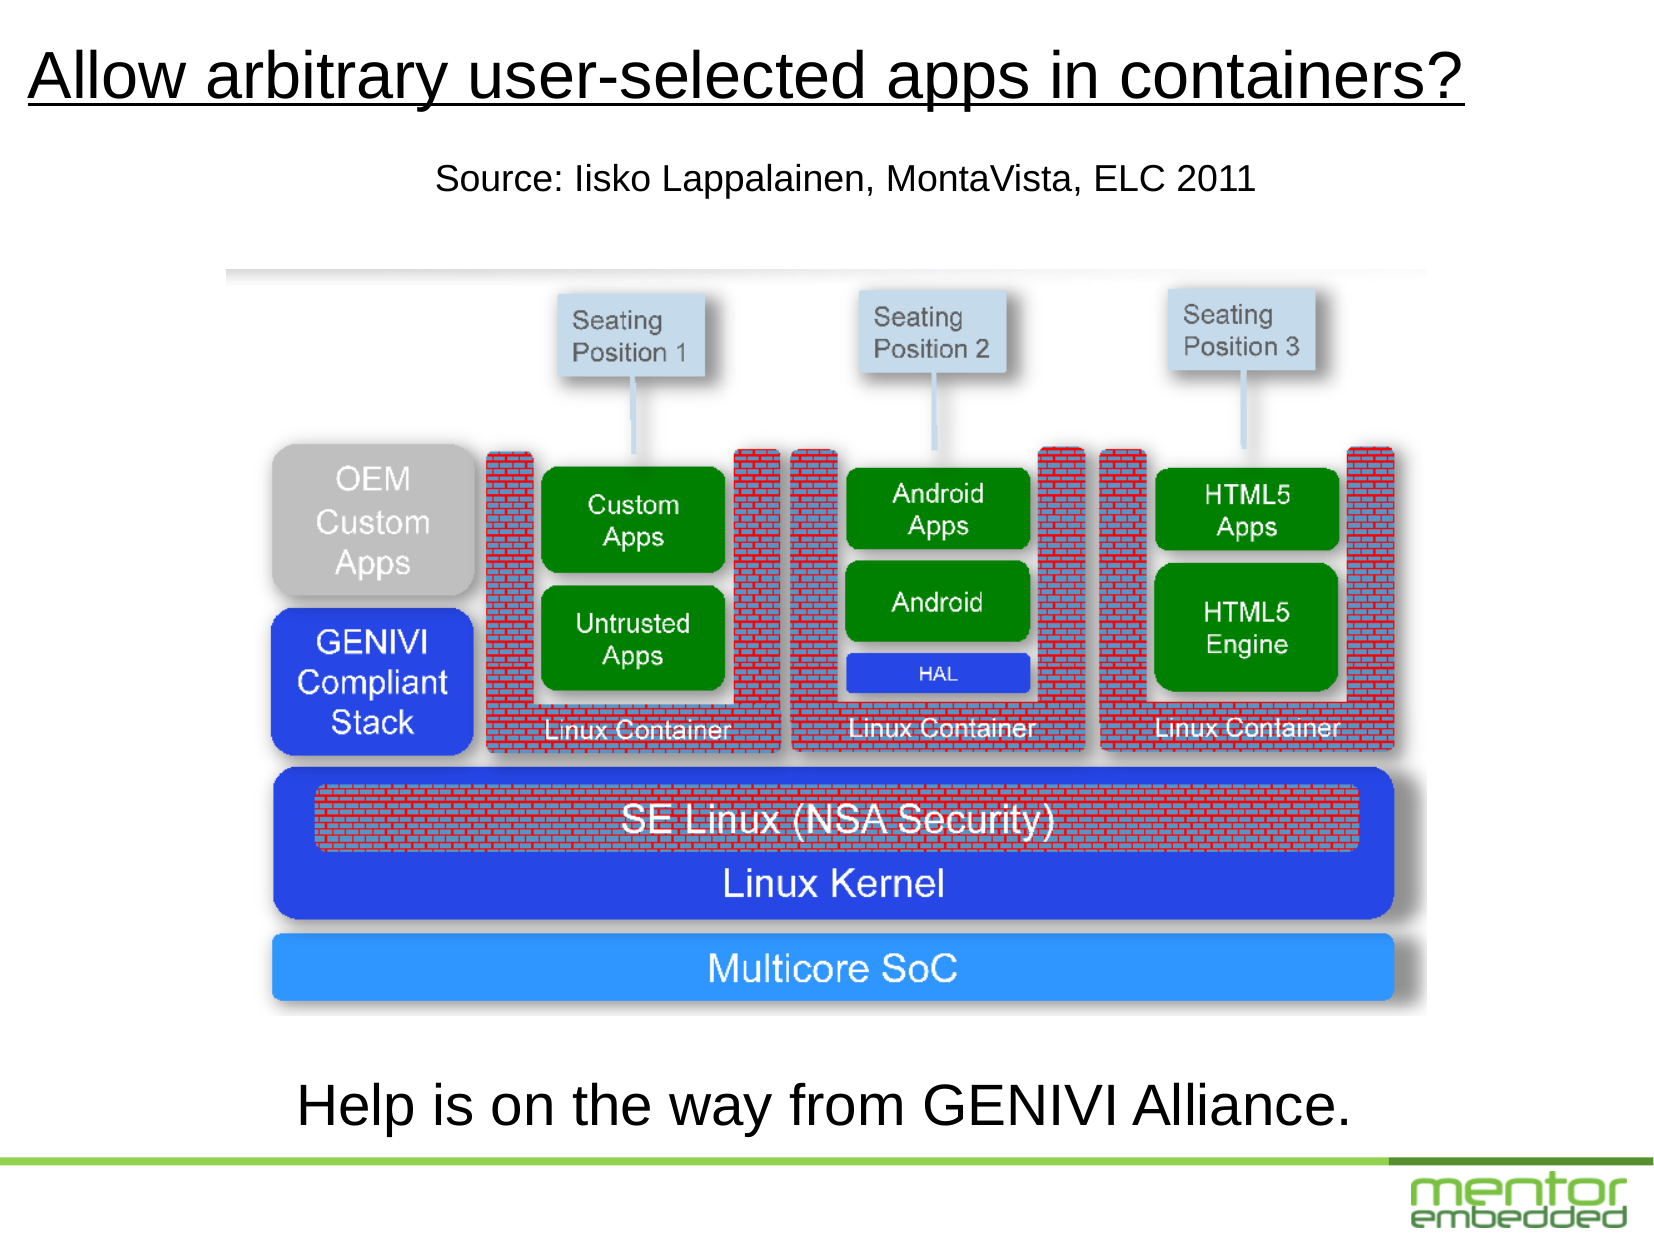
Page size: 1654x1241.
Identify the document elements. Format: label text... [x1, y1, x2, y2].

text_box Help is on the way from GENIVI Alliance. [281, 1065, 1369, 1145]
title Allow arbitrary user-selected apps in containers? [27, 13, 1640, 138]
picture [226, 269, 1427, 1016]
text_box Source: Iisko Lappalainen, MontaVista, ELC 2011 [420, 150, 1275, 207]
picture [1411, 1171, 1627, 1228]
